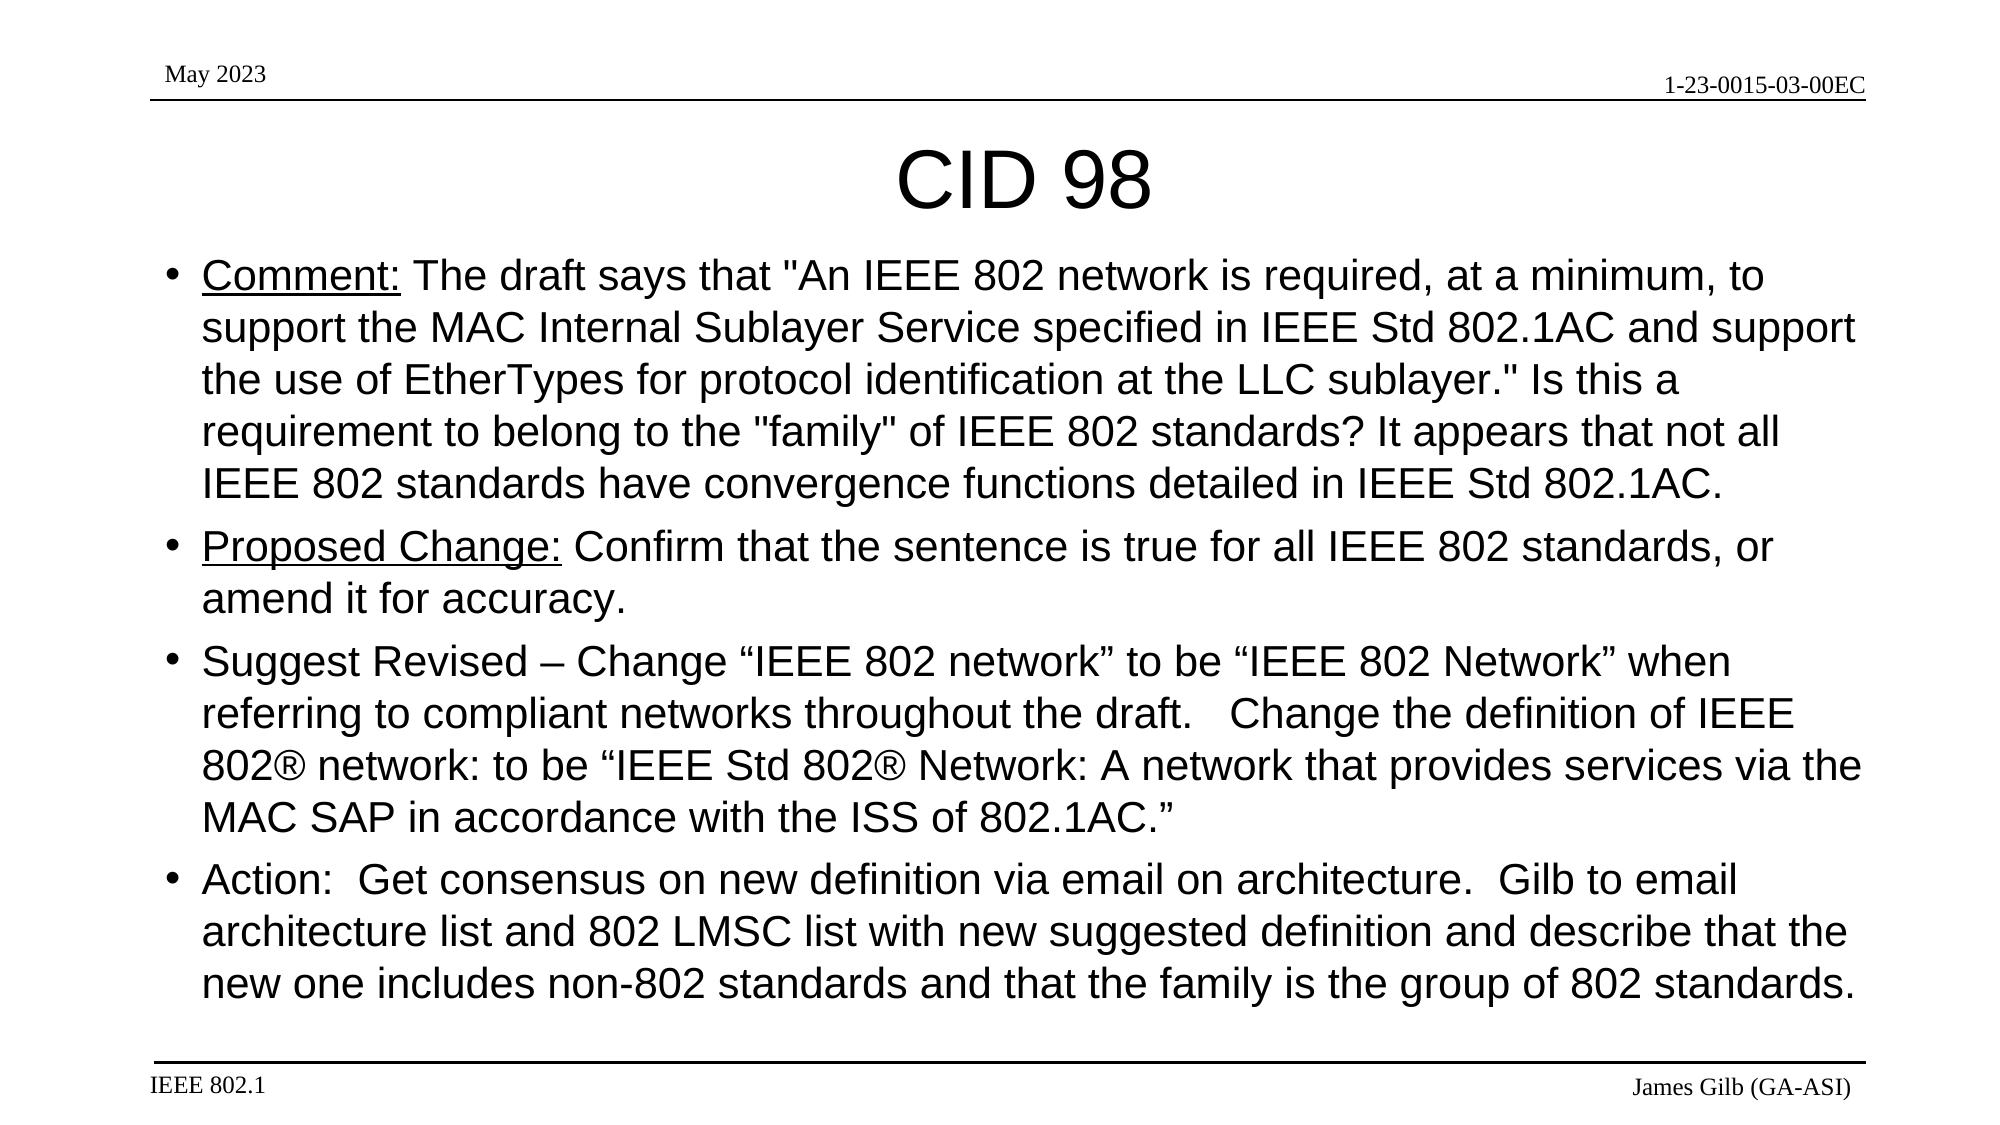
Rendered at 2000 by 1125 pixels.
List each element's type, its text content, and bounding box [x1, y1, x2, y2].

title CID 98 [149, 112, 1900, 238]
list Comment: The draft says that "An IEEE 802 network is required, at a minimum, to support the MAC Internal Sublayer Service specified in IEEE Std 802.1AC and support the use of EtherTypes for protocol identification at the LLC sublayer." Is this a requirement to belong to the "family" of IEEE 802 standards? It appears that not all IEEE 802 standards have convergence functions detailed in IEEE Std 802.1AC. Proposed Change: Confirm that the sentence is true for all IEEE 802 standards, or amend it for accuracy. Suggest Revised – Change “IEEE 802 network” to be “IEEE 802 Network” when referring to compliant networks throughout the draft. Change the definition of IEEE 802® network: to be “IEEE Std 802® Network: A network that provides services via the MAC SAP in accordance with the ISS of 802.1AC.” Action: Get consensus on new definition via email on architecture. Gilb to email architecture list and 802 LMSC list with new suggested definition and describe that the new one includes non-802 standards and that the family is the group of 802 standards. [150, 239, 1900, 1051]
